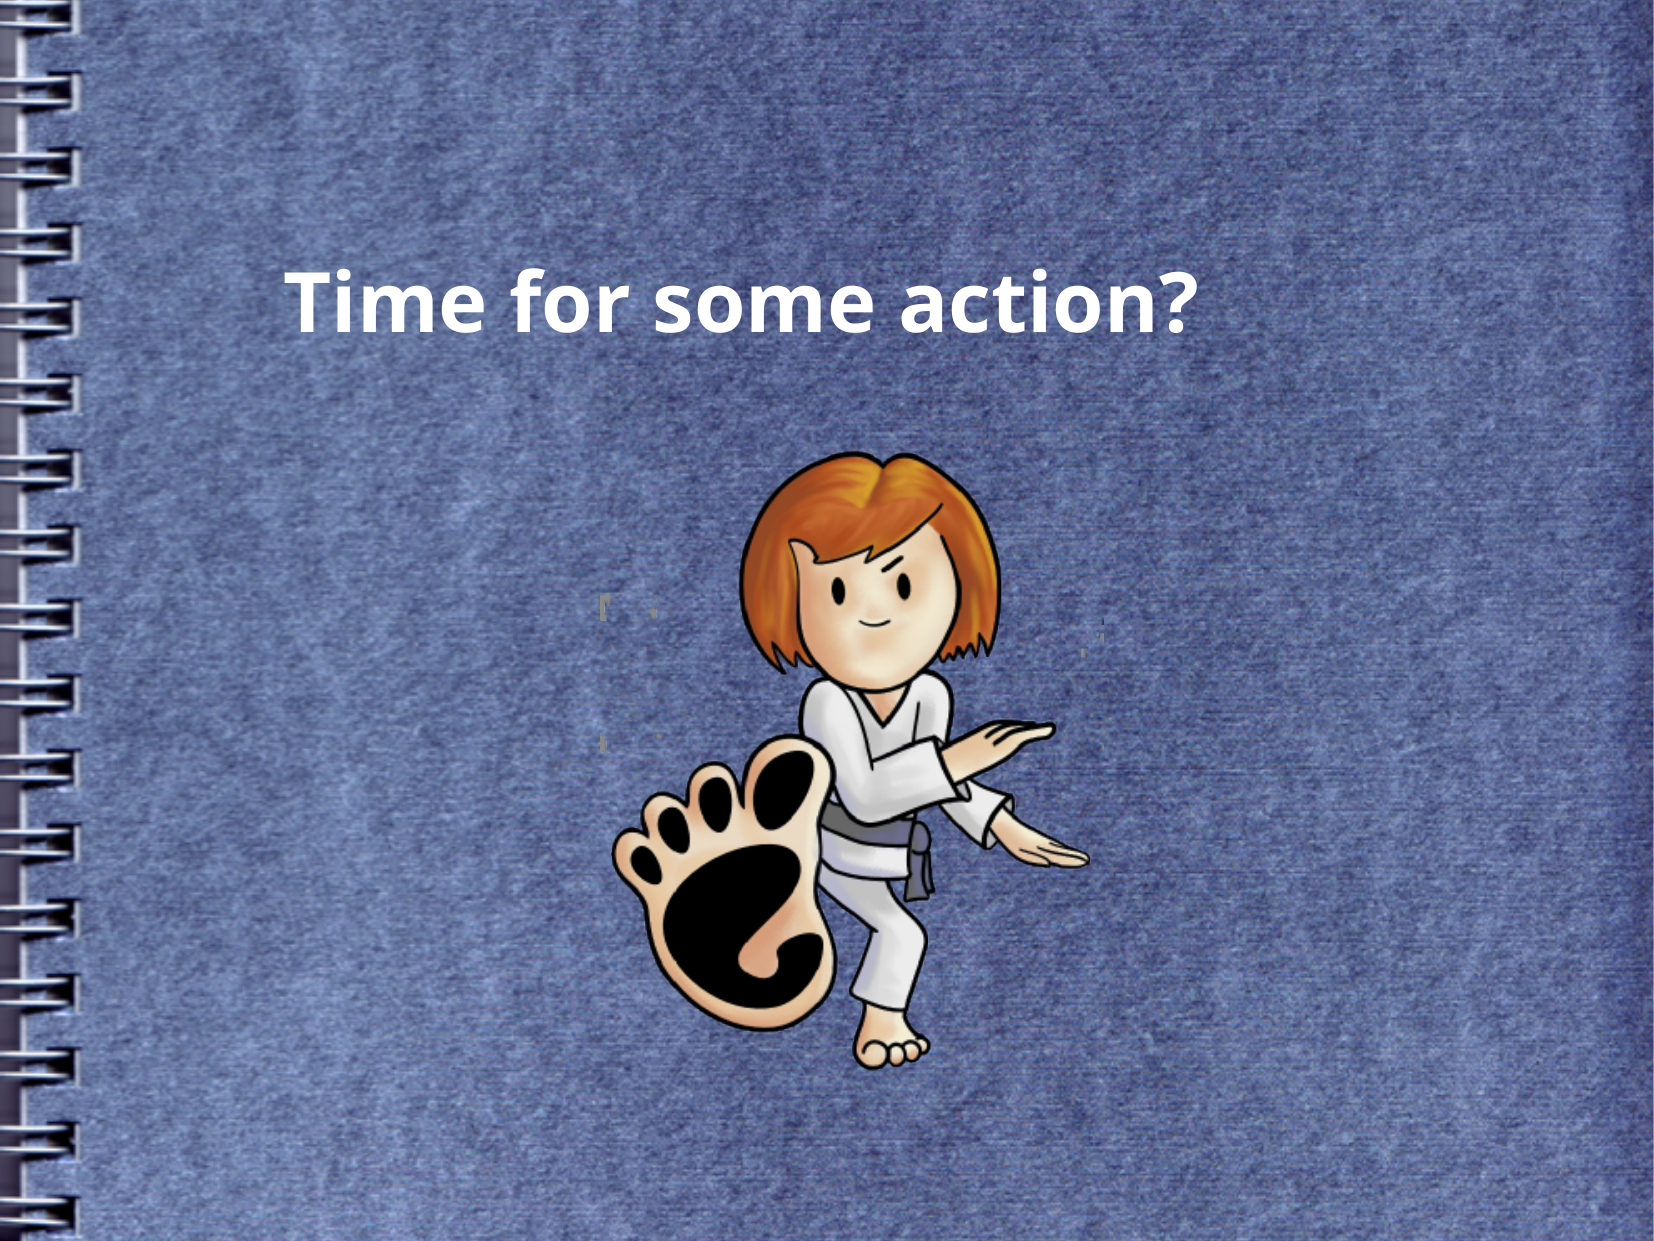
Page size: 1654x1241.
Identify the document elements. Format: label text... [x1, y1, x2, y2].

text_box Time for some action? [225, 235, 1572, 451]
picture [0, 0, 1654, 1241]
